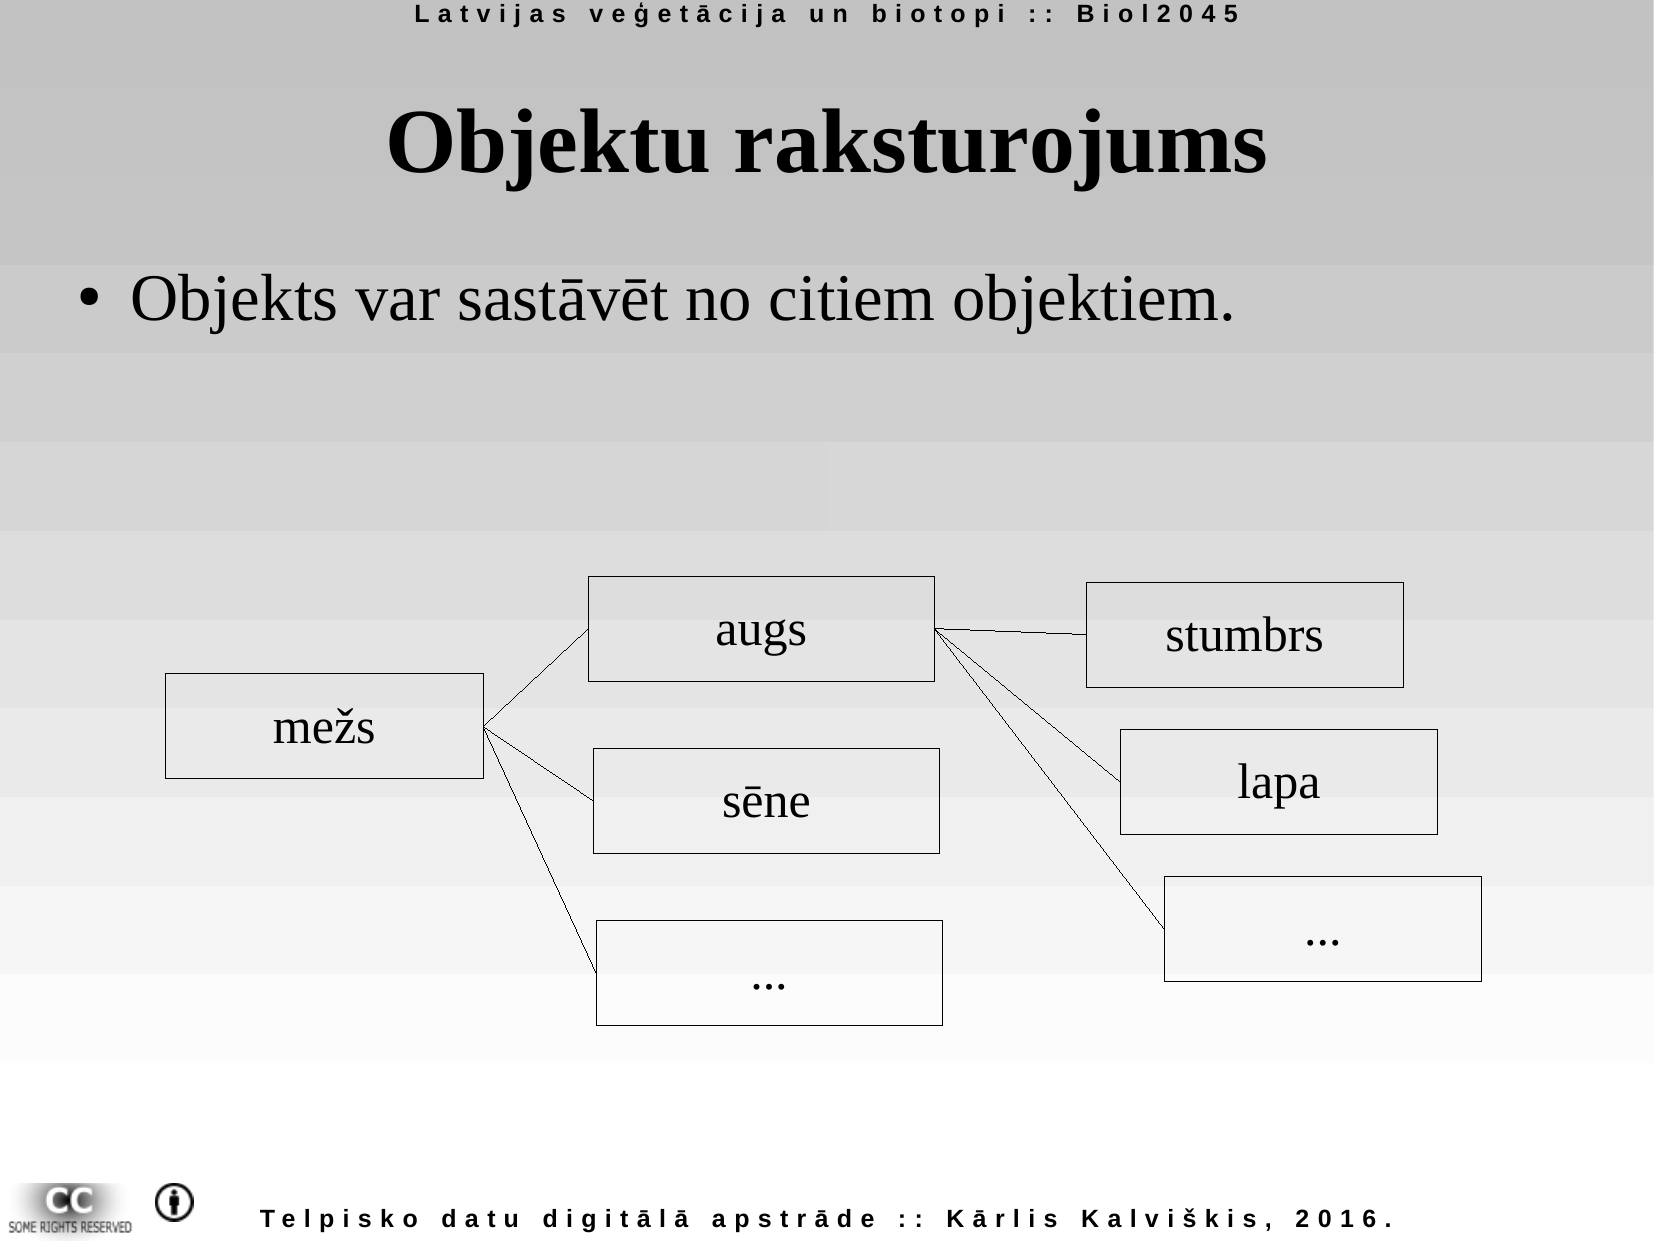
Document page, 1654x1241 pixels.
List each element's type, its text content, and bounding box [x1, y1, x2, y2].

text_box ... [596, 920, 943, 1026]
picture [0, 0, 1654, 1241]
text_box lapa [1120, 729, 1438, 835]
text_box augs [588, 576, 935, 682]
text_box sēne [593, 748, 940, 854]
text_box stumbrs [1086, 582, 1404, 688]
title Objektu raksturojums [59, 37, 1596, 246]
text_box ... [1164, 876, 1482, 982]
text_box mežs [165, 673, 484, 779]
list Objekts var sastāvēt no citiem objektiem. [59, 261, 1596, 1175]
